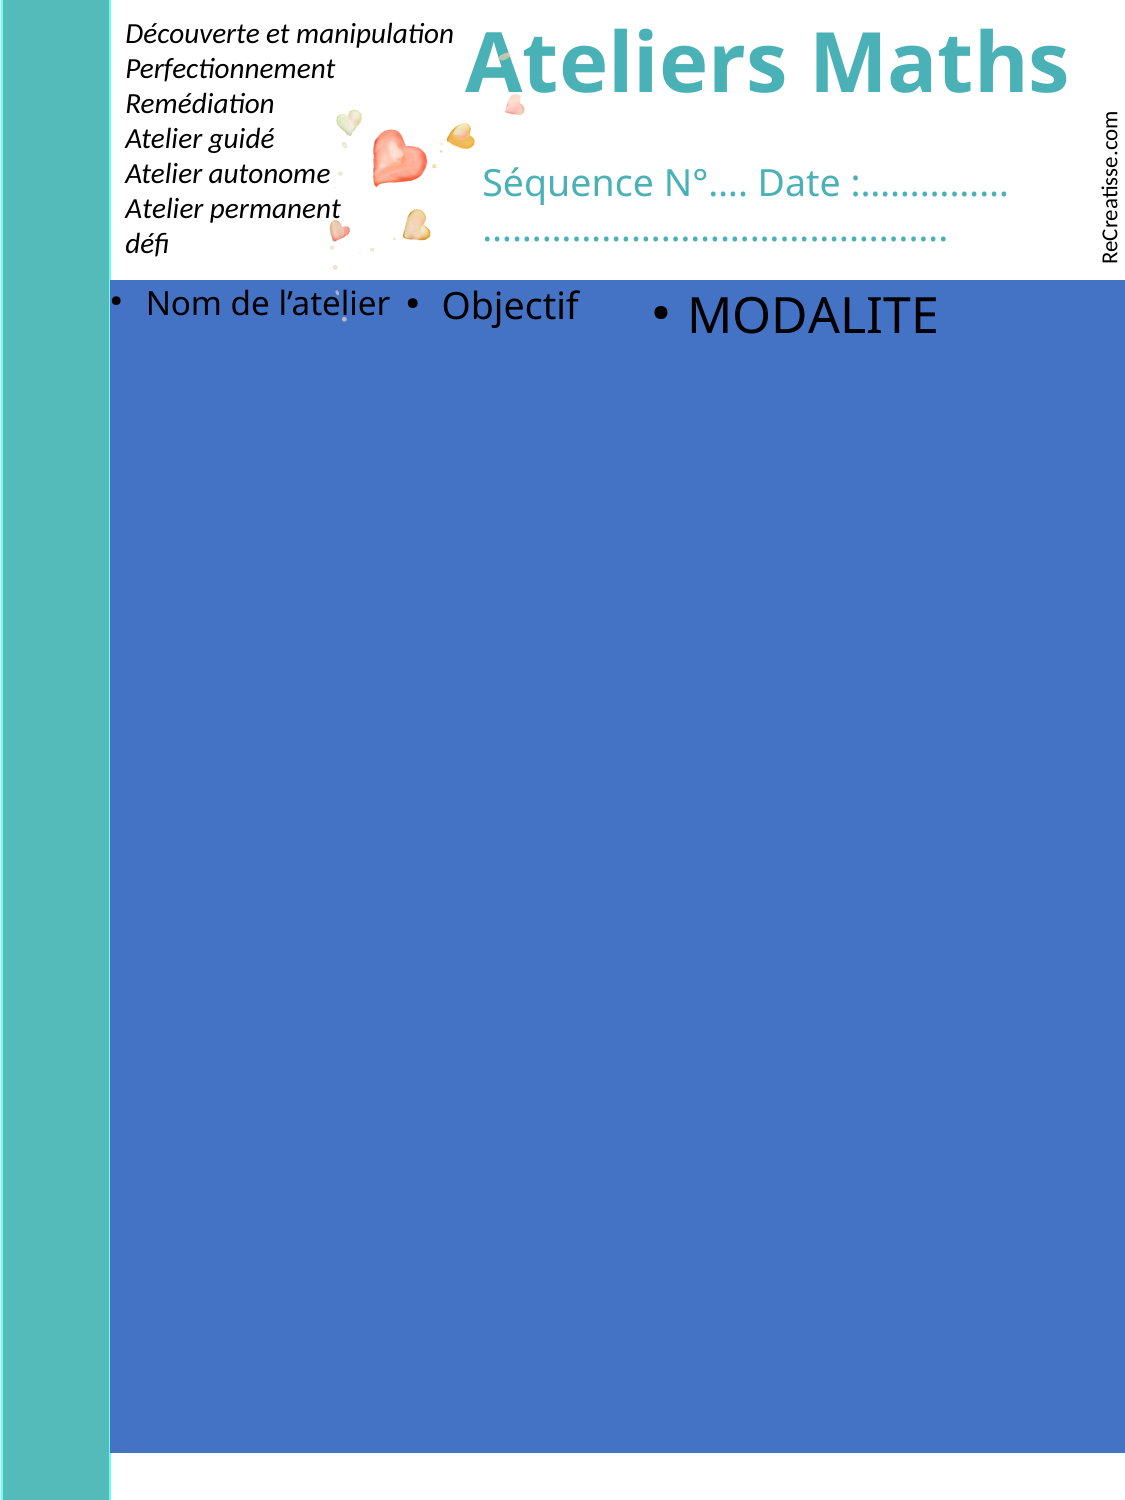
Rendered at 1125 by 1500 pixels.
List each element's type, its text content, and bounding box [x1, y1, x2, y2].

table_cell [406, 964, 652, 1086]
table_cell [652, 1086, 1125, 1208]
table_cell [406, 1086, 652, 1208]
text_box ReCreatisse.com [1087, 96, 1125, 280]
table_cell [652, 1331, 1125, 1453]
table_cell [652, 841, 1125, 964]
table_cell [406, 597, 652, 719]
table_cell [406, 1331, 652, 1453]
table_cell [406, 841, 652, 964]
table_cell [110, 1086, 406, 1208]
table_cell [652, 597, 1125, 719]
table_cell [110, 597, 406, 719]
text_box Ateliers Maths [450, 1, 1086, 117]
text_box [2, 0, 110, 1500]
table_cell [110, 719, 406, 841]
table_cell [652, 1208, 1125, 1331]
picture [329, 52, 525, 322]
text_box Découverte et manipulation Perfectionnement Remédiation Atelier guidé Atelier autonome Atelier permanent défi [110, 7, 470, 280]
table_cell [406, 352, 652, 475]
table_header MODALITE [652, 280, 1125, 352]
table_cell [110, 475, 406, 597]
table_cell [406, 719, 652, 841]
table_cell [406, 475, 652, 597]
table_cell [652, 964, 1125, 1086]
table_cell [110, 841, 406, 964]
table_cell [110, 1331, 406, 1453]
text_box Séquence N°…. Date :…………… …………………………….…………. [525, 152, 1025, 257]
table_header Nom de l’atelier [110, 280, 406, 352]
table_cell [652, 719, 1125, 841]
table_cell [110, 1208, 406, 1331]
table_header Objectif [406, 280, 652, 352]
table_cell [406, 1208, 652, 1331]
table_cell [652, 352, 1125, 475]
table_cell [110, 964, 406, 1086]
table_cell [110, 352, 406, 475]
table_cell [652, 475, 1125, 597]
